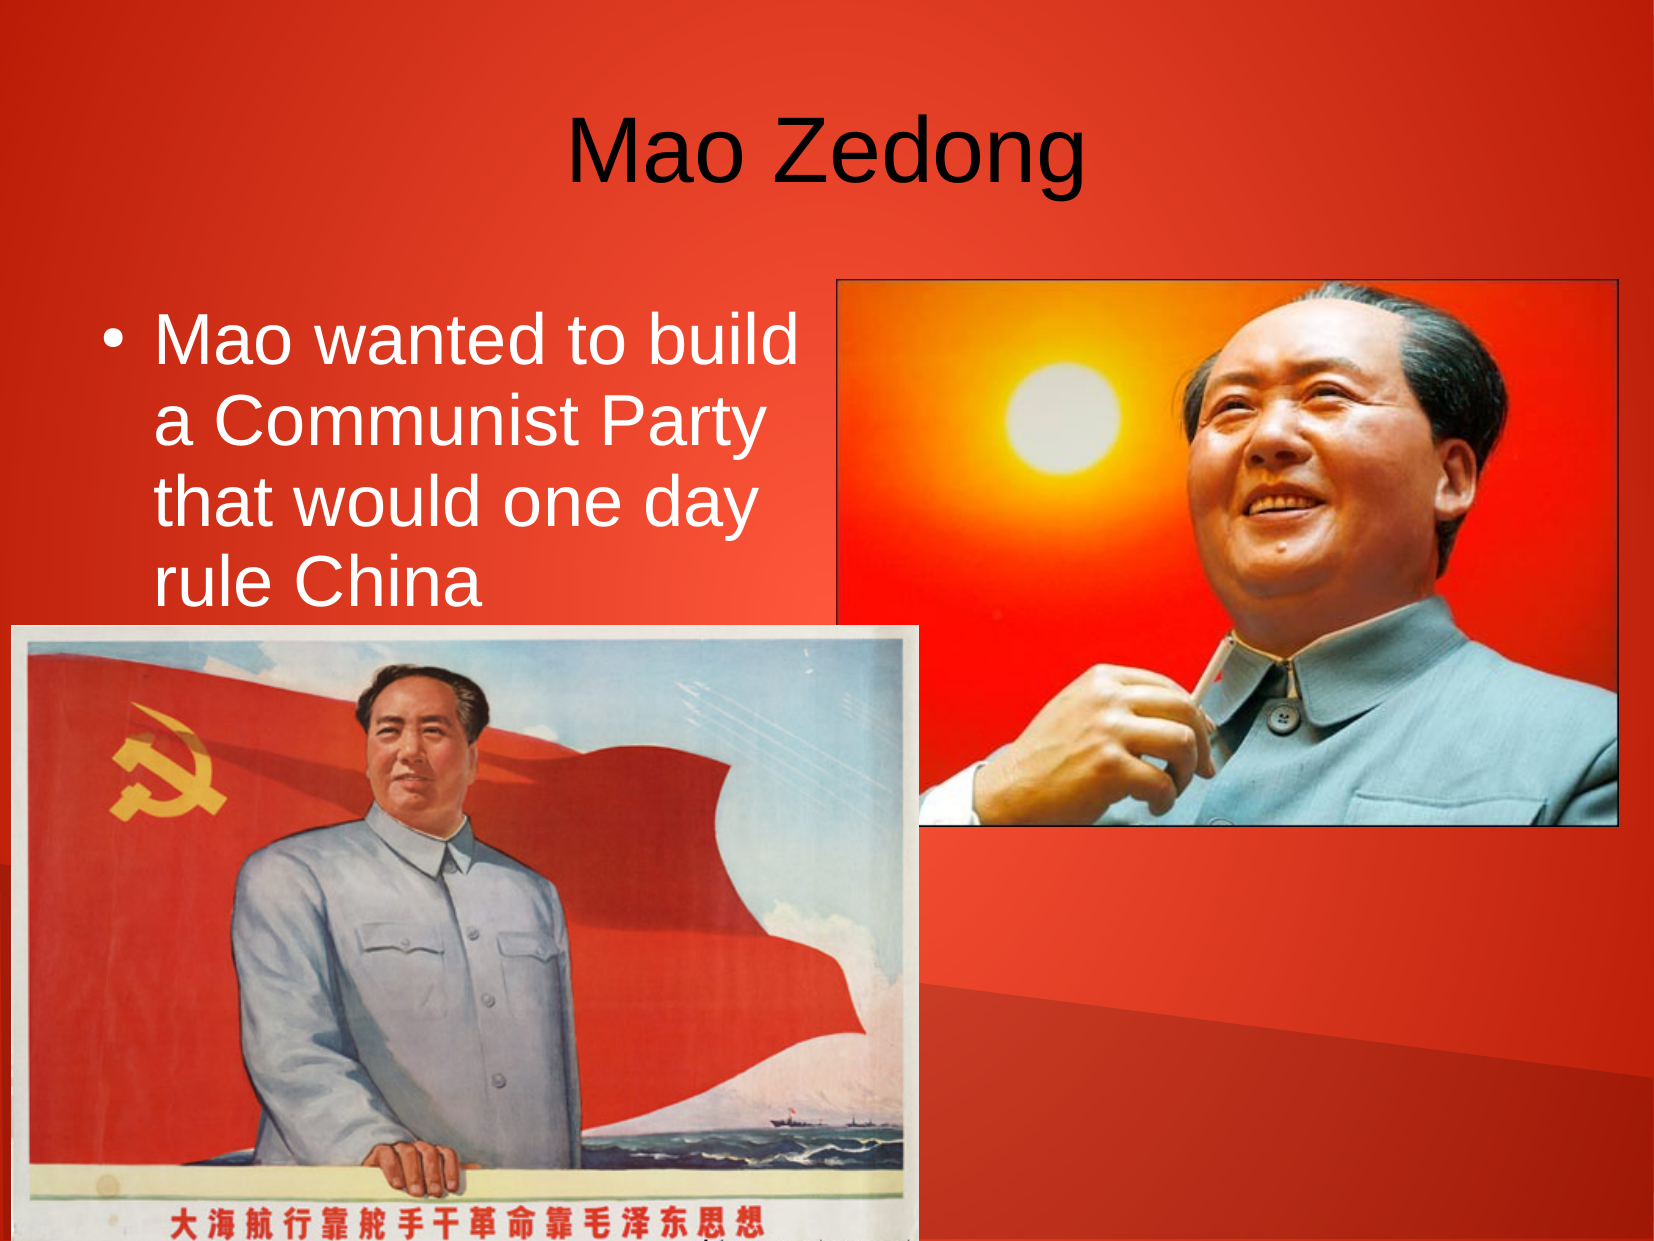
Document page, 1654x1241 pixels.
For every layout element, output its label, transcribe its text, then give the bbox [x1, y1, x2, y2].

picture [11, 279, 1619, 1241]
title Mao Zedong [82, 47, 1571, 252]
list Mao wanted to build a Communist Party that would one day rule China [82, 299, 809, 625]
